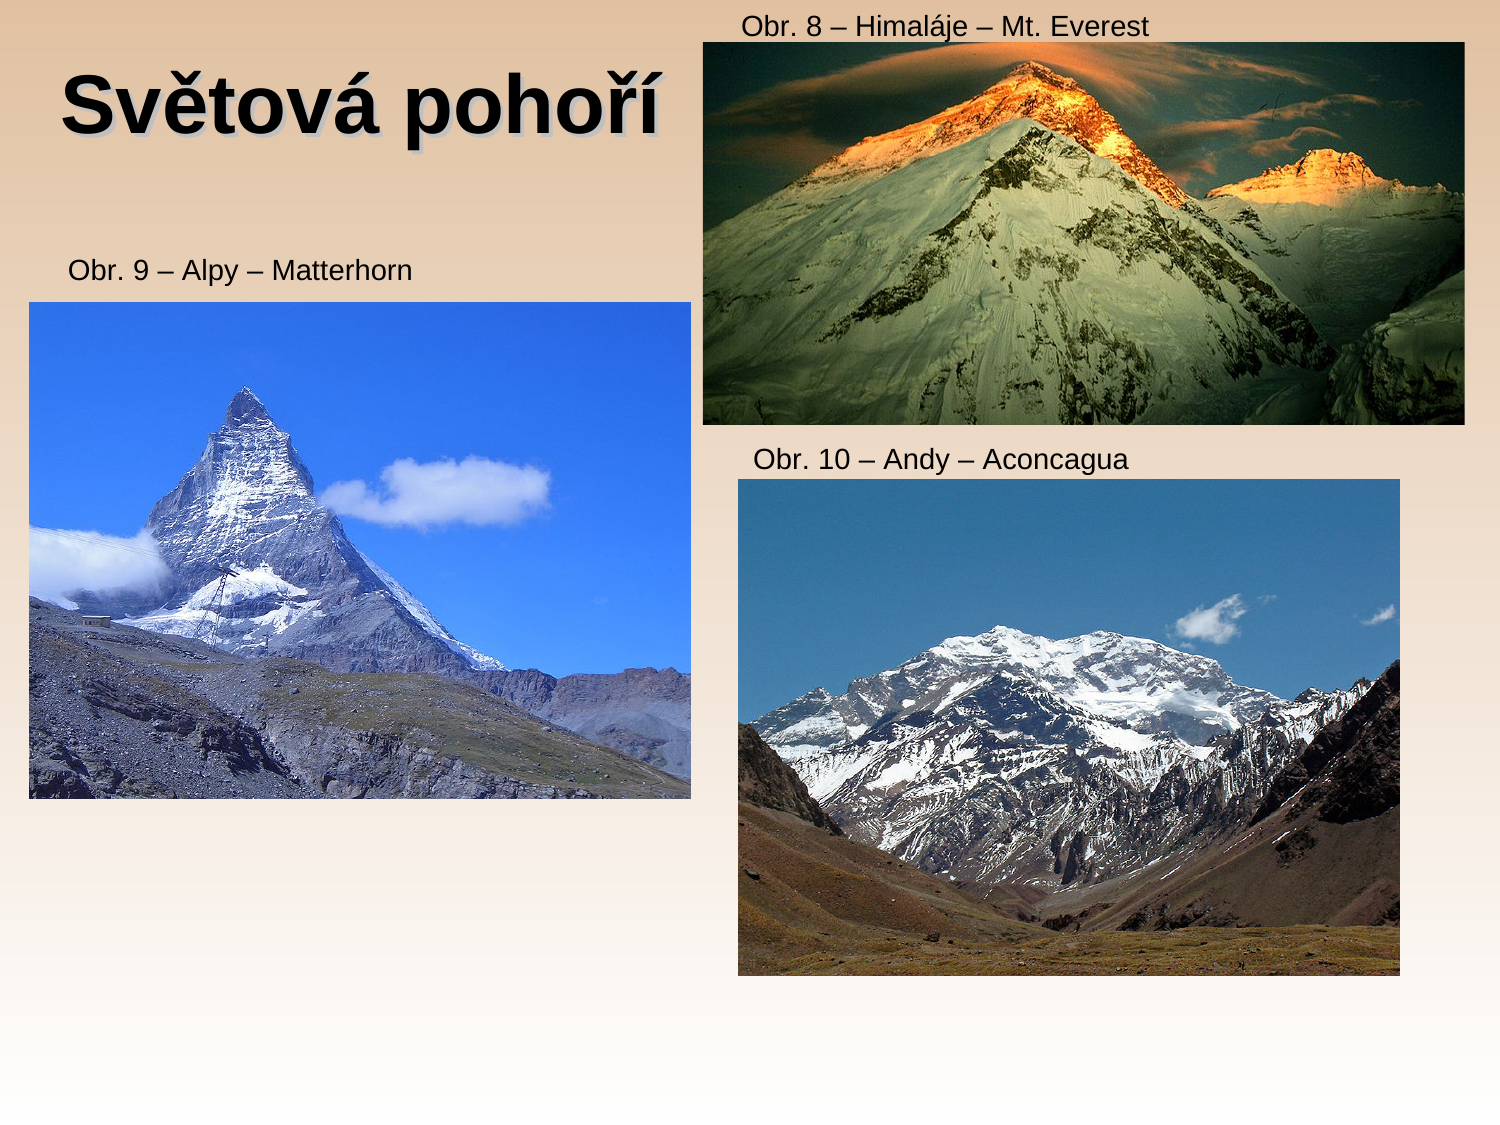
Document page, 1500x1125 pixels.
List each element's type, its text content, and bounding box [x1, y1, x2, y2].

title Světová pohoří [41, 42, 681, 159]
text_box Obr. 10 – Andy – Aconcagua [738, 432, 1152, 483]
picture [738, 479, 1400, 976]
picture [29, 302, 691, 799]
text_box Obr. 9 – Alpy – Matterhorn [53, 243, 455, 294]
text_box Obr. 8 – Himaláje – Mt. Everest [726, 0, 1211, 51]
picture [702, 42, 1465, 425]
